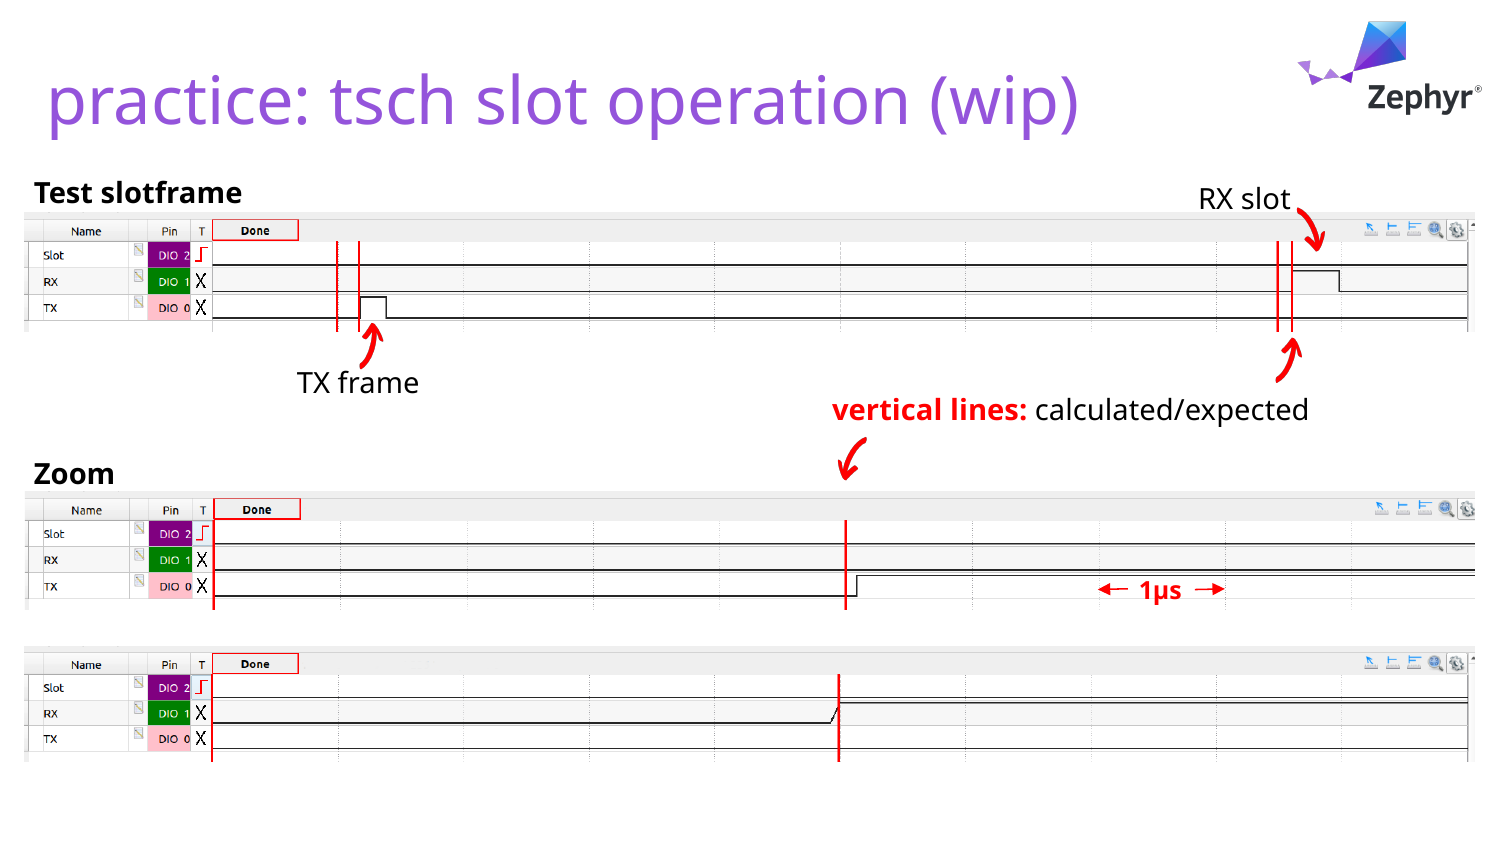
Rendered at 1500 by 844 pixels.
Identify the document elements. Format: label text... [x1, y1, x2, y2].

title practice: tsch slot operation (wip) [31, 38, 1382, 145]
picture [24, 491, 1475, 610]
text_box Test slotframe [18, 159, 718, 225]
picture [1270, 336, 1307, 388]
text_box Zoom [18, 440, 145, 506]
text_box 1µs [1103, 559, 1197, 620]
picture [1294, 15, 1485, 122]
text_box TX frame [265, 349, 435, 415]
picture [24, 646, 1475, 762]
text_box RX slot [895, 165, 1306, 231]
text_box vertical lines: calculated/expected [807, 376, 1325, 442]
picture [24, 201, 1475, 373]
picture [831, 430, 872, 483]
